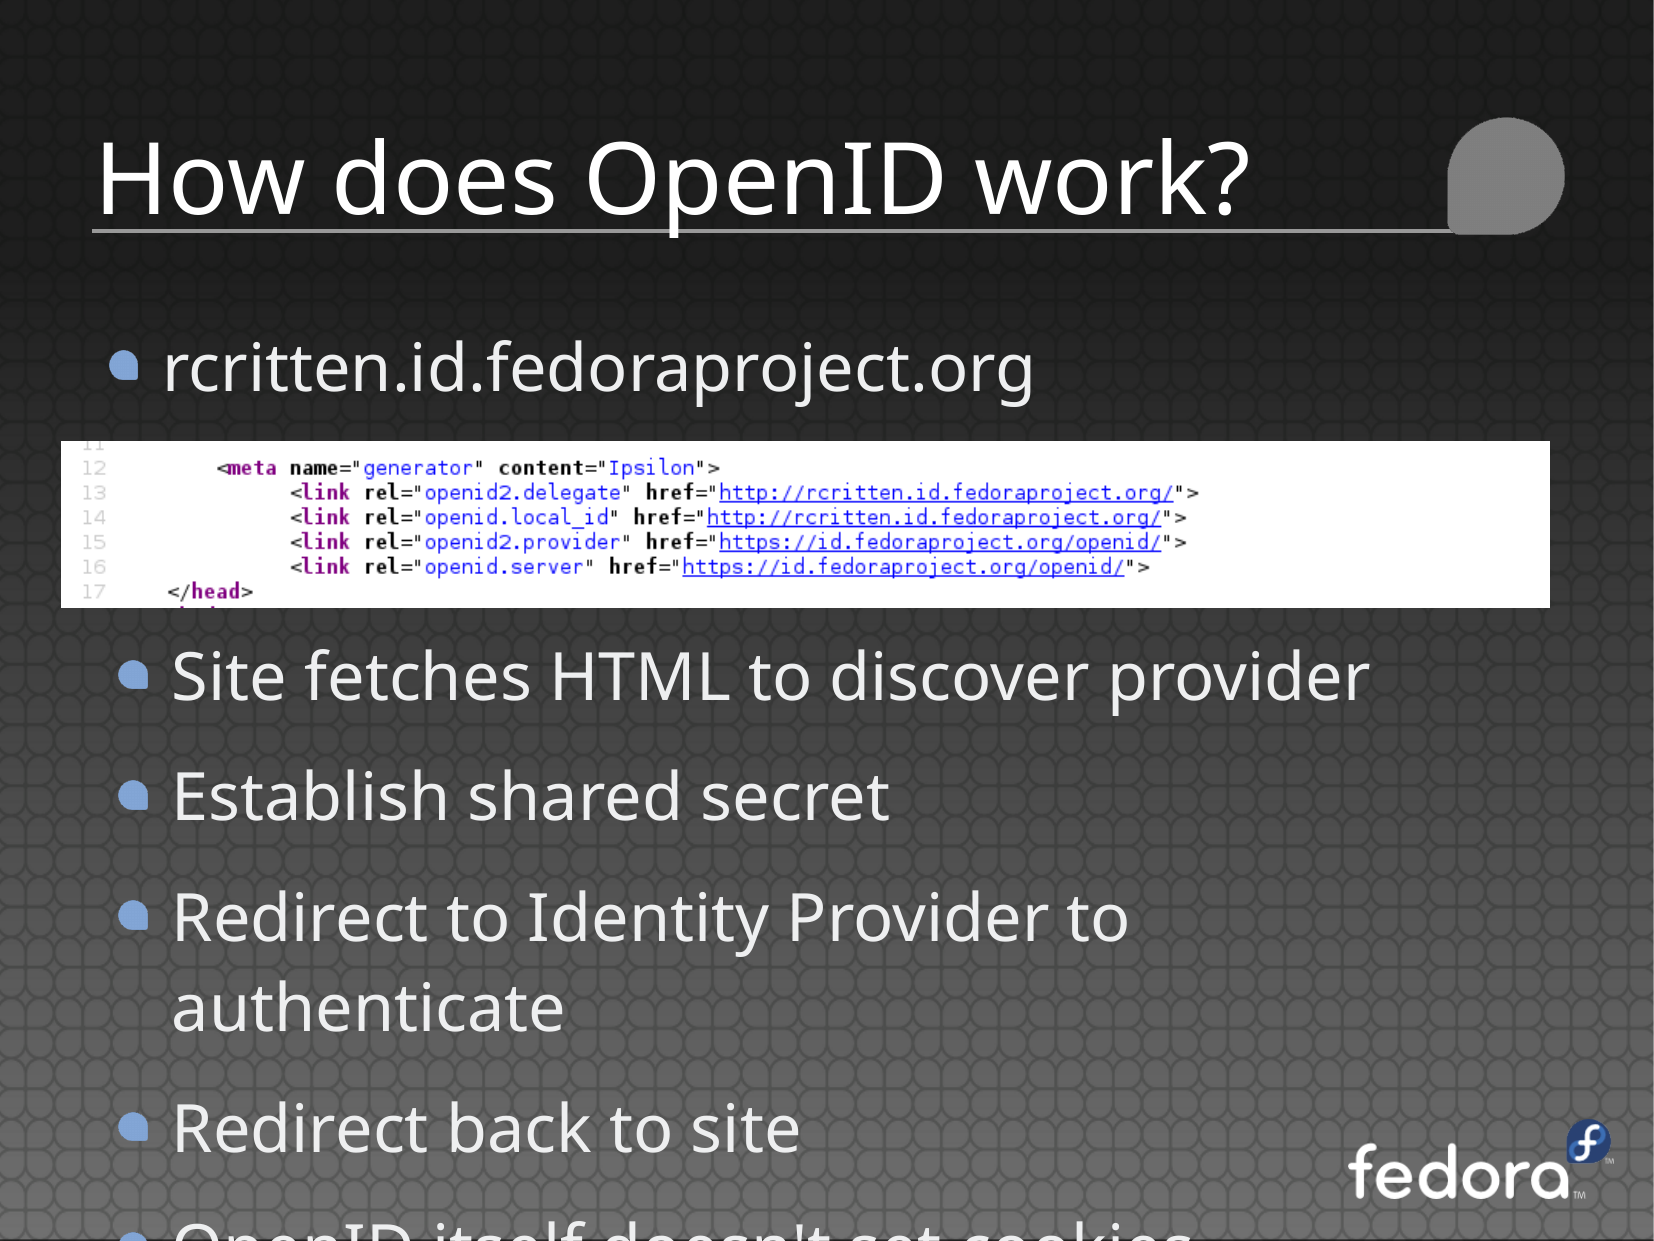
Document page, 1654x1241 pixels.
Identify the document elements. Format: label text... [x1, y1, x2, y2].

picture [182, 1229, 212, 1241]
title How does OpenID work? [94, 100, 1426, 251]
text_box Site fetches HTML to discover provider Establish shared secret Redirect to Identity Provider to authenticate Redirect back to site OpenID itself doesn't set cookies [100, 629, 1510, 1137]
picture [0, 0, 1654, 1241]
picture [378, 1230, 403, 1241]
text_box rcritten.id.fedoraproject.org [91, 319, 1473, 398]
